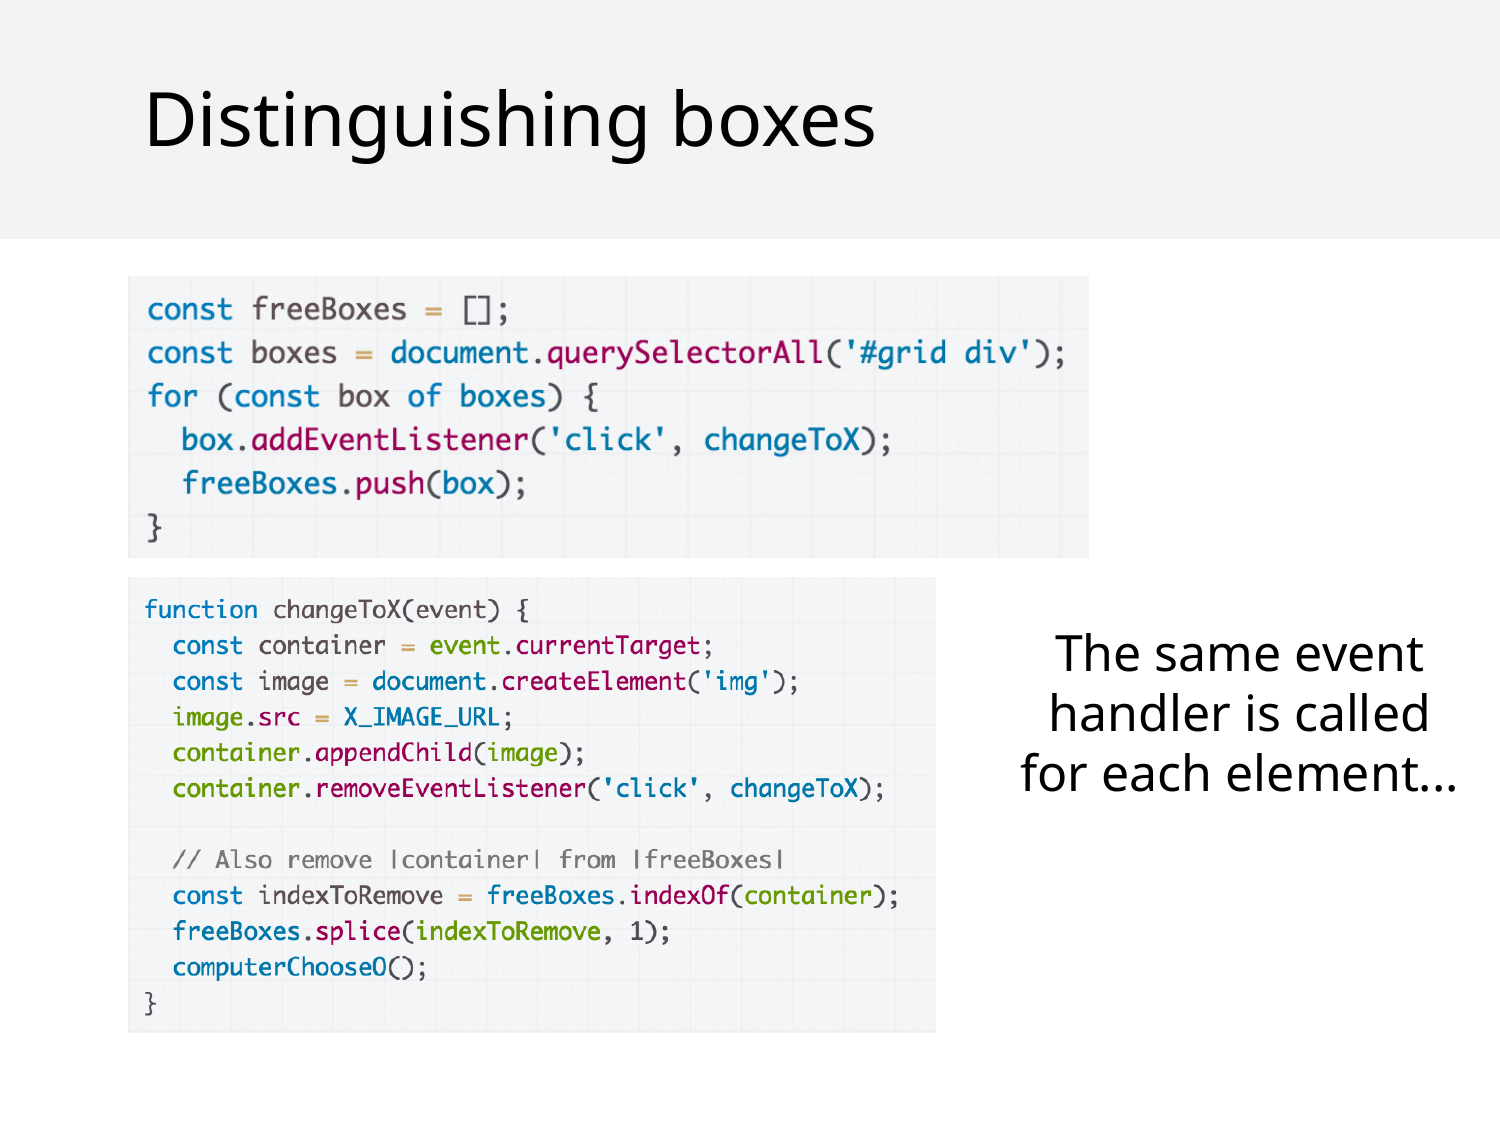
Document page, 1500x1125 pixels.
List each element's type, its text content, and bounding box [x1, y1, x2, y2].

title Distinguishing boxes [128, 56, 1372, 183]
text_box The same event handler is called for each element... [994, 606, 1485, 1033]
picture [128, 276, 1089, 558]
picture [128, 577, 936, 1033]
